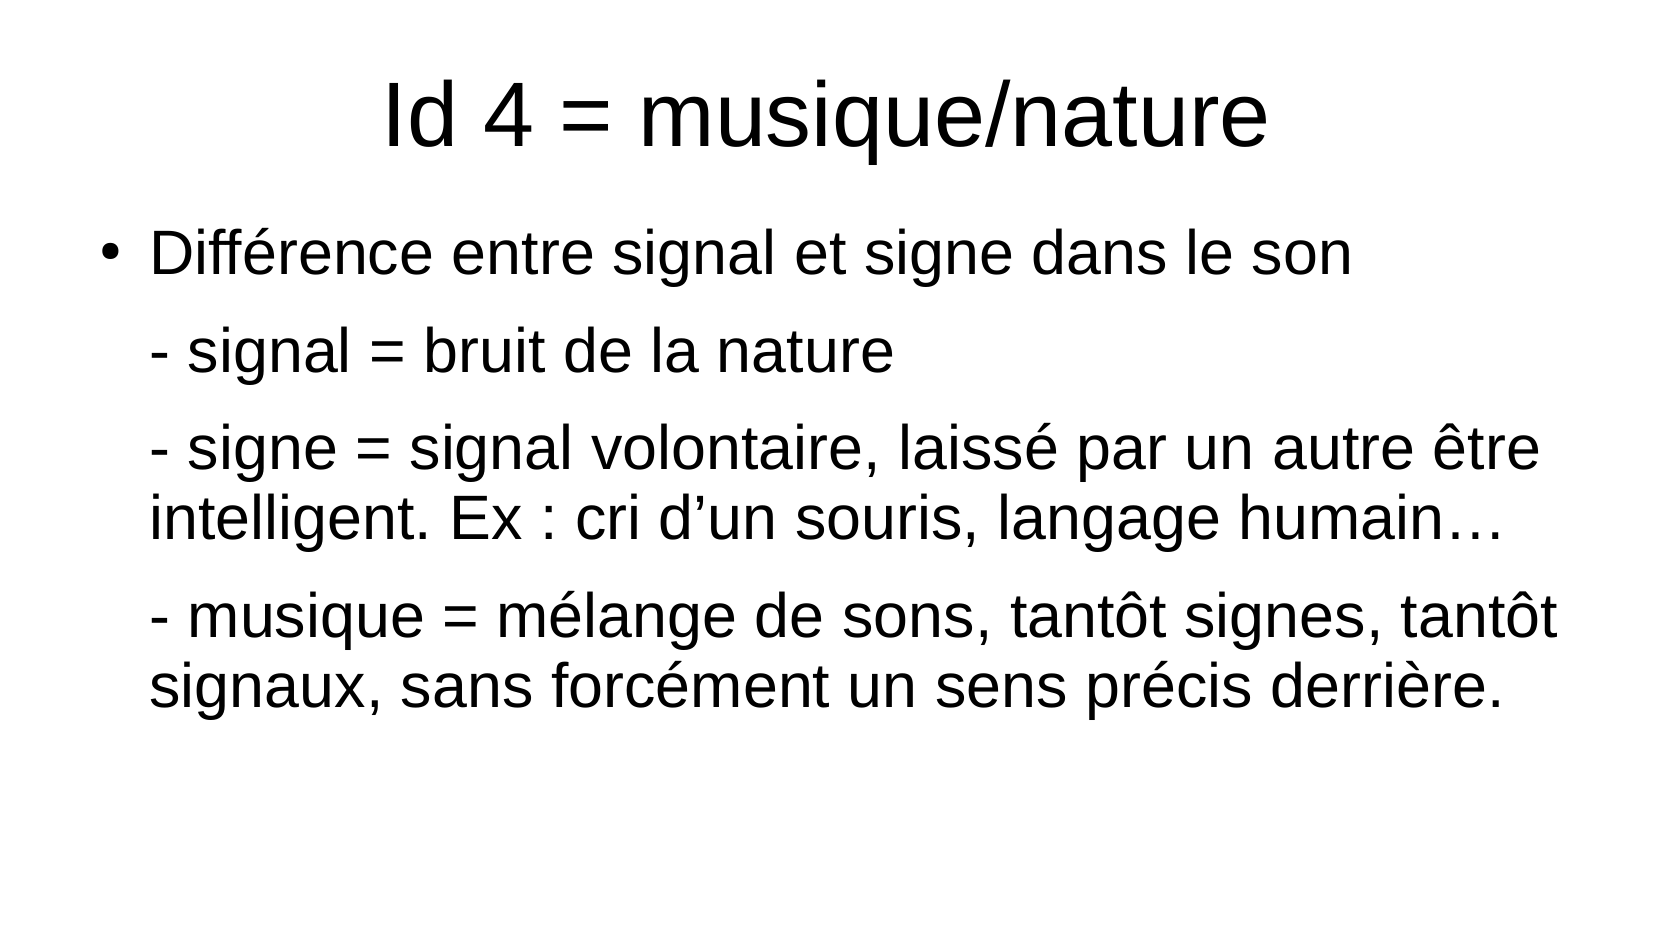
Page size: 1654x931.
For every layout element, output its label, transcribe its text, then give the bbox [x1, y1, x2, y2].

list Différence entre signal et signe dans le son - signal = bruit de la nature - signe = signal volontaire, laissé par un autre être intelligent. Ex : cri d’un souris, langage humain… - musique = mélange de sons, tantôt signes, tantôt signaux, sans forcément un sens précis derrière. [82, 217, 1571, 758]
title Id 4 = musique/nature [82, 37, 1571, 193]
